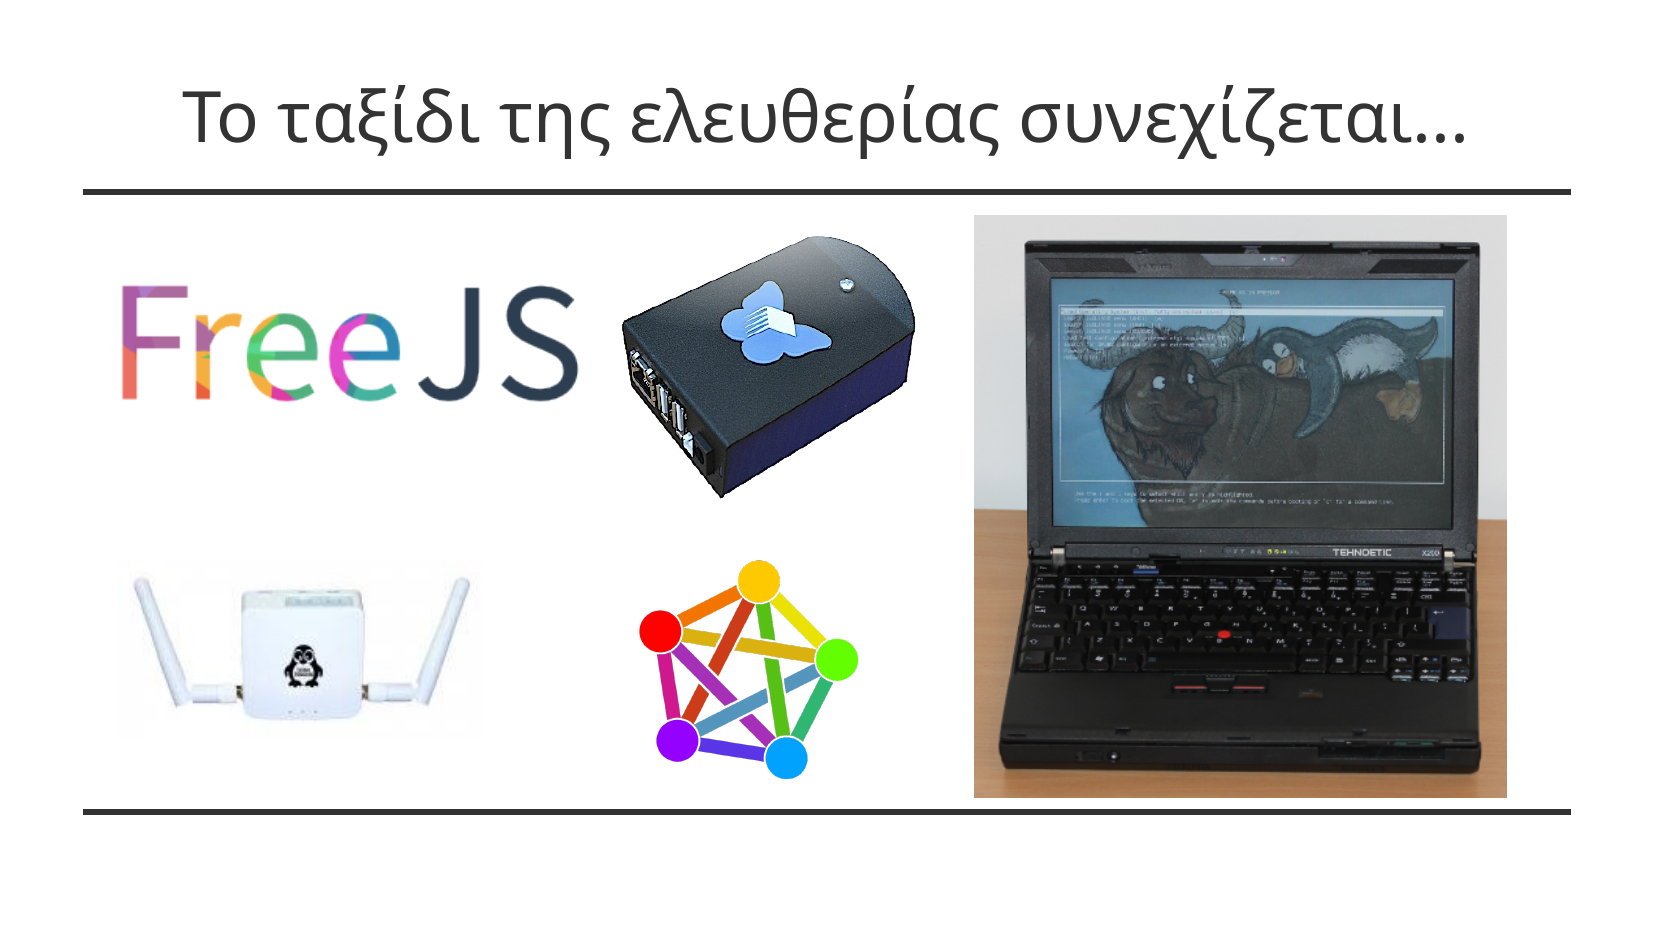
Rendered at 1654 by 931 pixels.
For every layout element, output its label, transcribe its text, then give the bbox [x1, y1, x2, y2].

picture [620, 236, 936, 502]
picture [100, 218, 601, 469]
picture [974, 215, 1507, 798]
title Το ταξίδι της ελευθερίας συνεχίζεται... [82, 37, 1571, 193]
picture [118, 560, 481, 738]
picture [620, 550, 868, 798]
